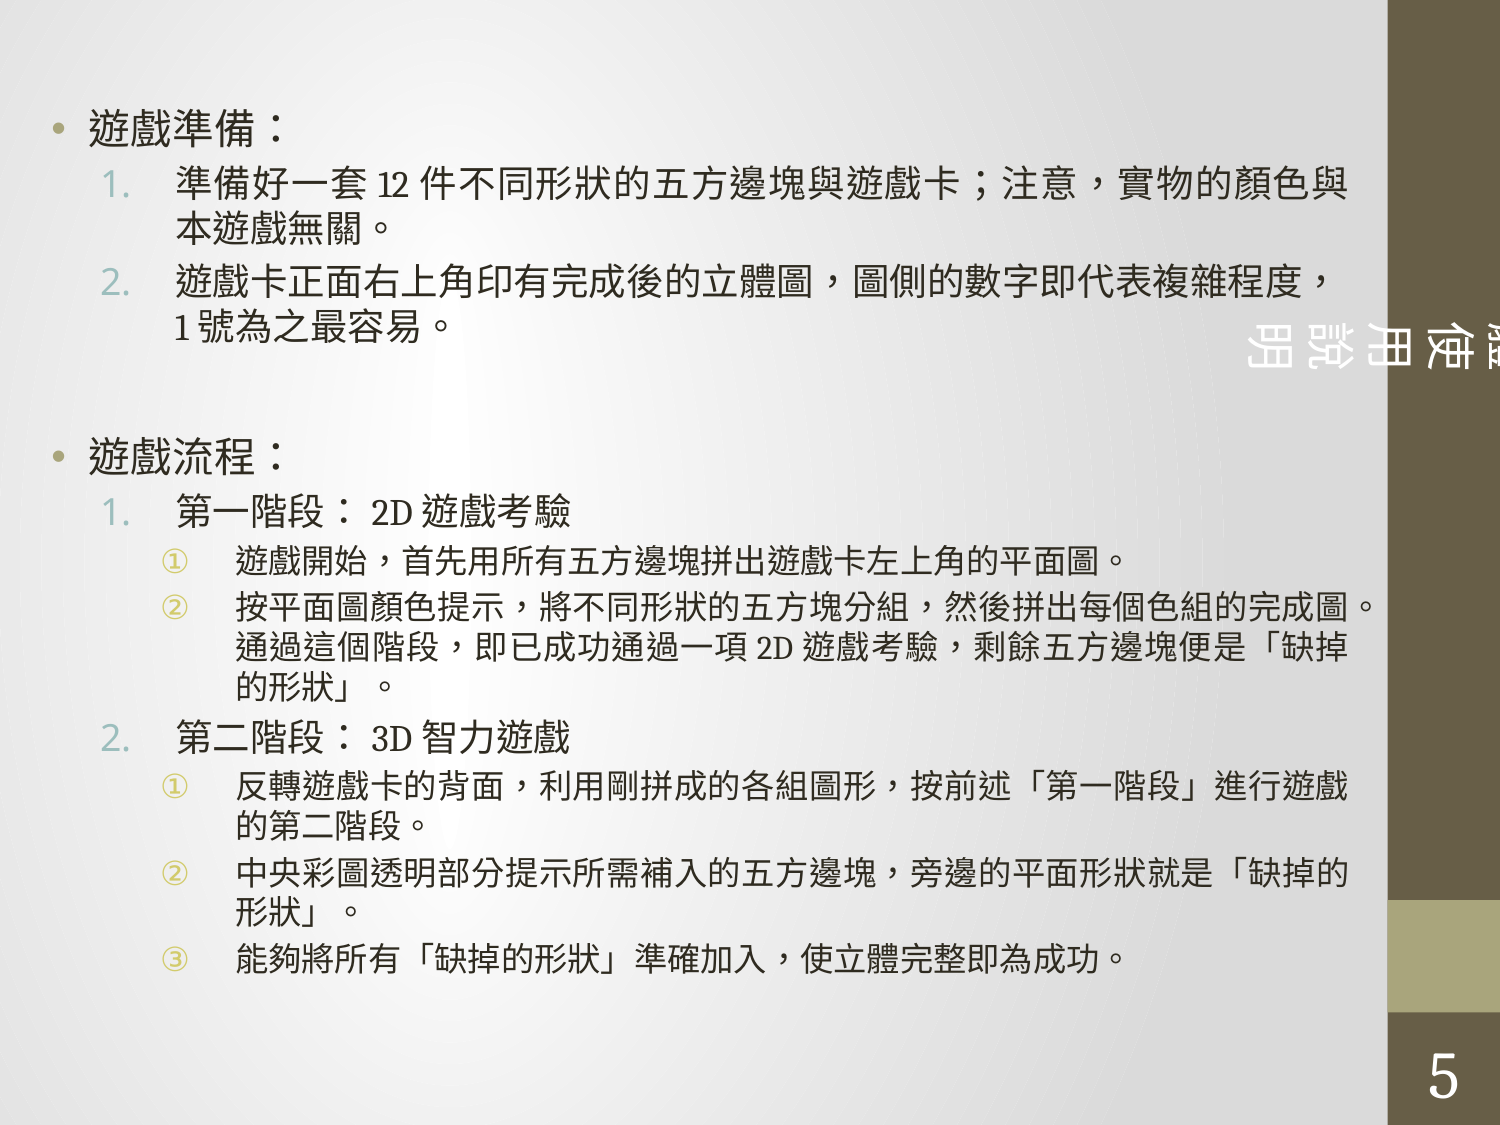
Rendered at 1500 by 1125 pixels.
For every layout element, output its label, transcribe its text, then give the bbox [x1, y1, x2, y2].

list 遊戲準備： 準備好一套12件不同形狀的五方邊塊與遊戲卡；注意，實物的顏色與本遊戲無關。 遊戲卡正面右上角印有完成後的立體圖，圖側的數字即代表複雜程度，1號為之最容易。 遊戲流程： 第一階段：2D遊戲考驗 遊戲開始，首先用所有五方邊塊拼出遊戲卡左上角的平面圖。 按平面圖顏色提示，將不同形狀的五方塊分組，然後拼出每個色組的完成圖。通過這個階段，即已成功通過一項2D遊戲考驗，剩餘五方邊塊便是「缺掉的形狀」。 第二階段：3D智力遊戲 反轉遊戲卡的背面，利用剛拼成的各組圖形，按前述「第一階段」進行遊戲的第二階段。 中央彩圖透明部分提示所需補入的五方邊塊，旁邊的平面形狀就是「缺掉的形狀」。 能夠將所有「缺掉的形狀」準確加入，使立體完整即為成功。 [17, 62, 1365, 1019]
text_box 5 [1387, 1023, 1500, 1119]
text_box 巧妙立體 使用說明 [1392, 0, 1484, 705]
